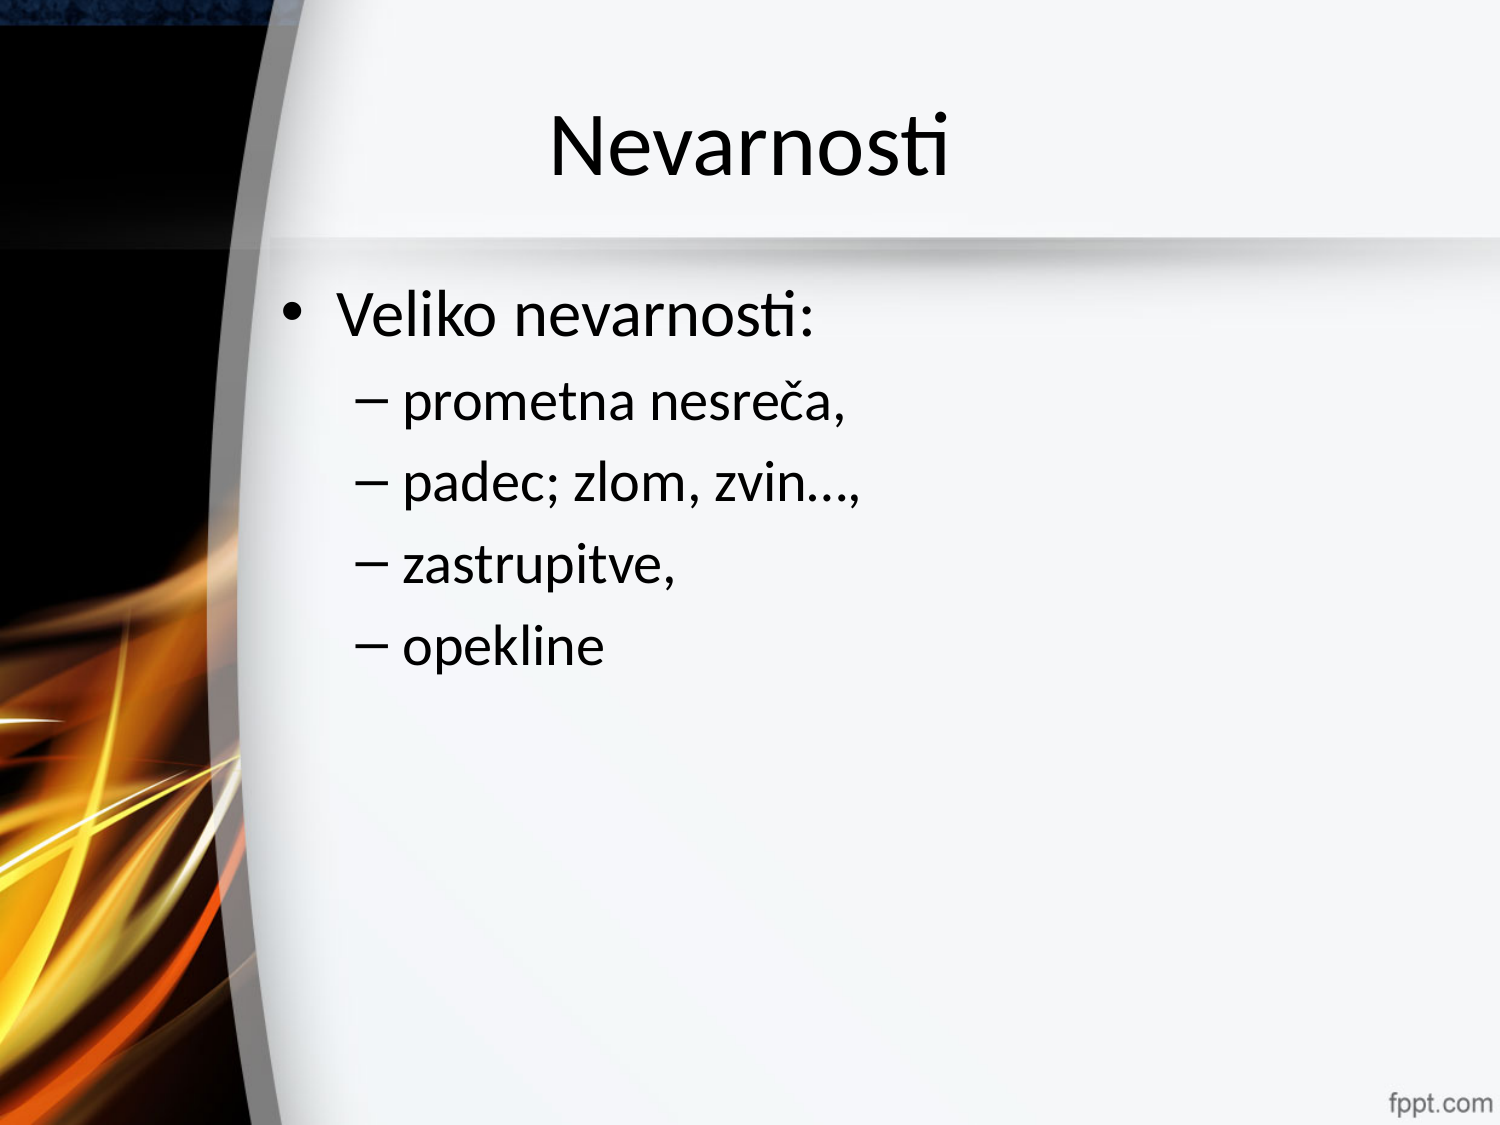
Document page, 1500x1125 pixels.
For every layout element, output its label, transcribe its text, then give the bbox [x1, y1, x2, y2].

picture [0, 0, 1500, 1125]
list Veliko nevarnosti: prometna nesreča, padec; zlom, zvin…, zastrupitve, opekline [265, 262, 1425, 1005]
title Nevarnosti [75, 45, 1425, 233]
